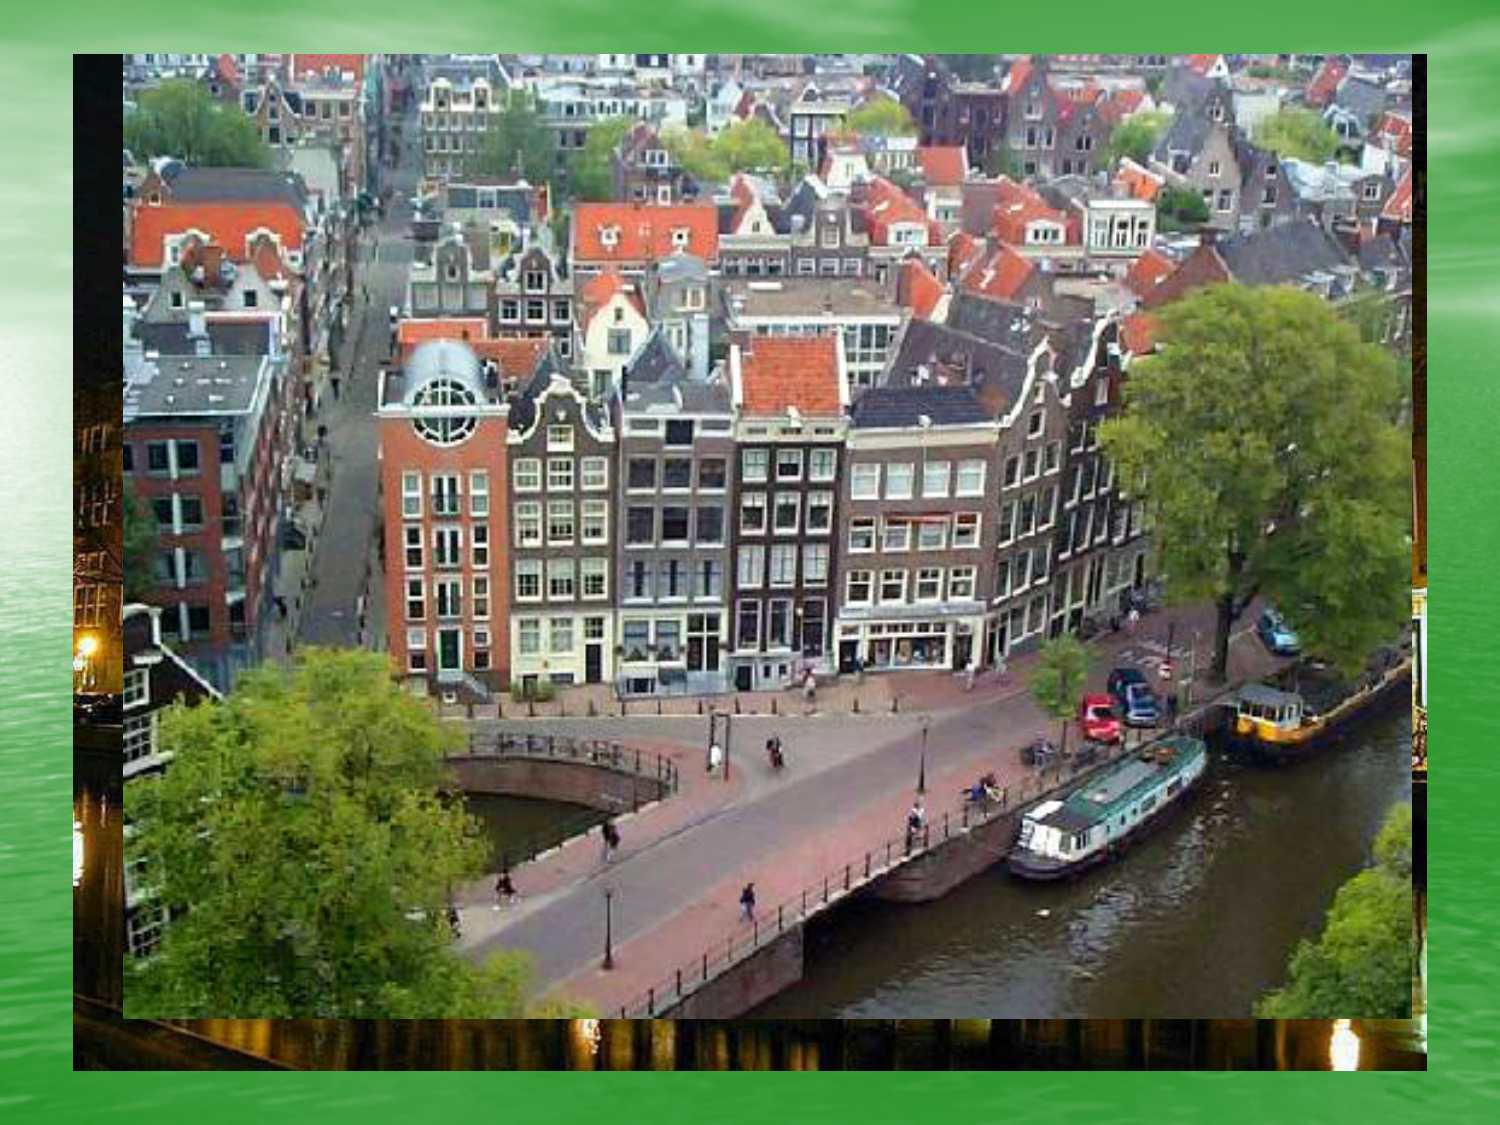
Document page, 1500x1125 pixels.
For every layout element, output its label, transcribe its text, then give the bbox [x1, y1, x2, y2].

title Amsterdam [75, 47, 1425, 54]
picture [0, 0, 1500, 1125]
